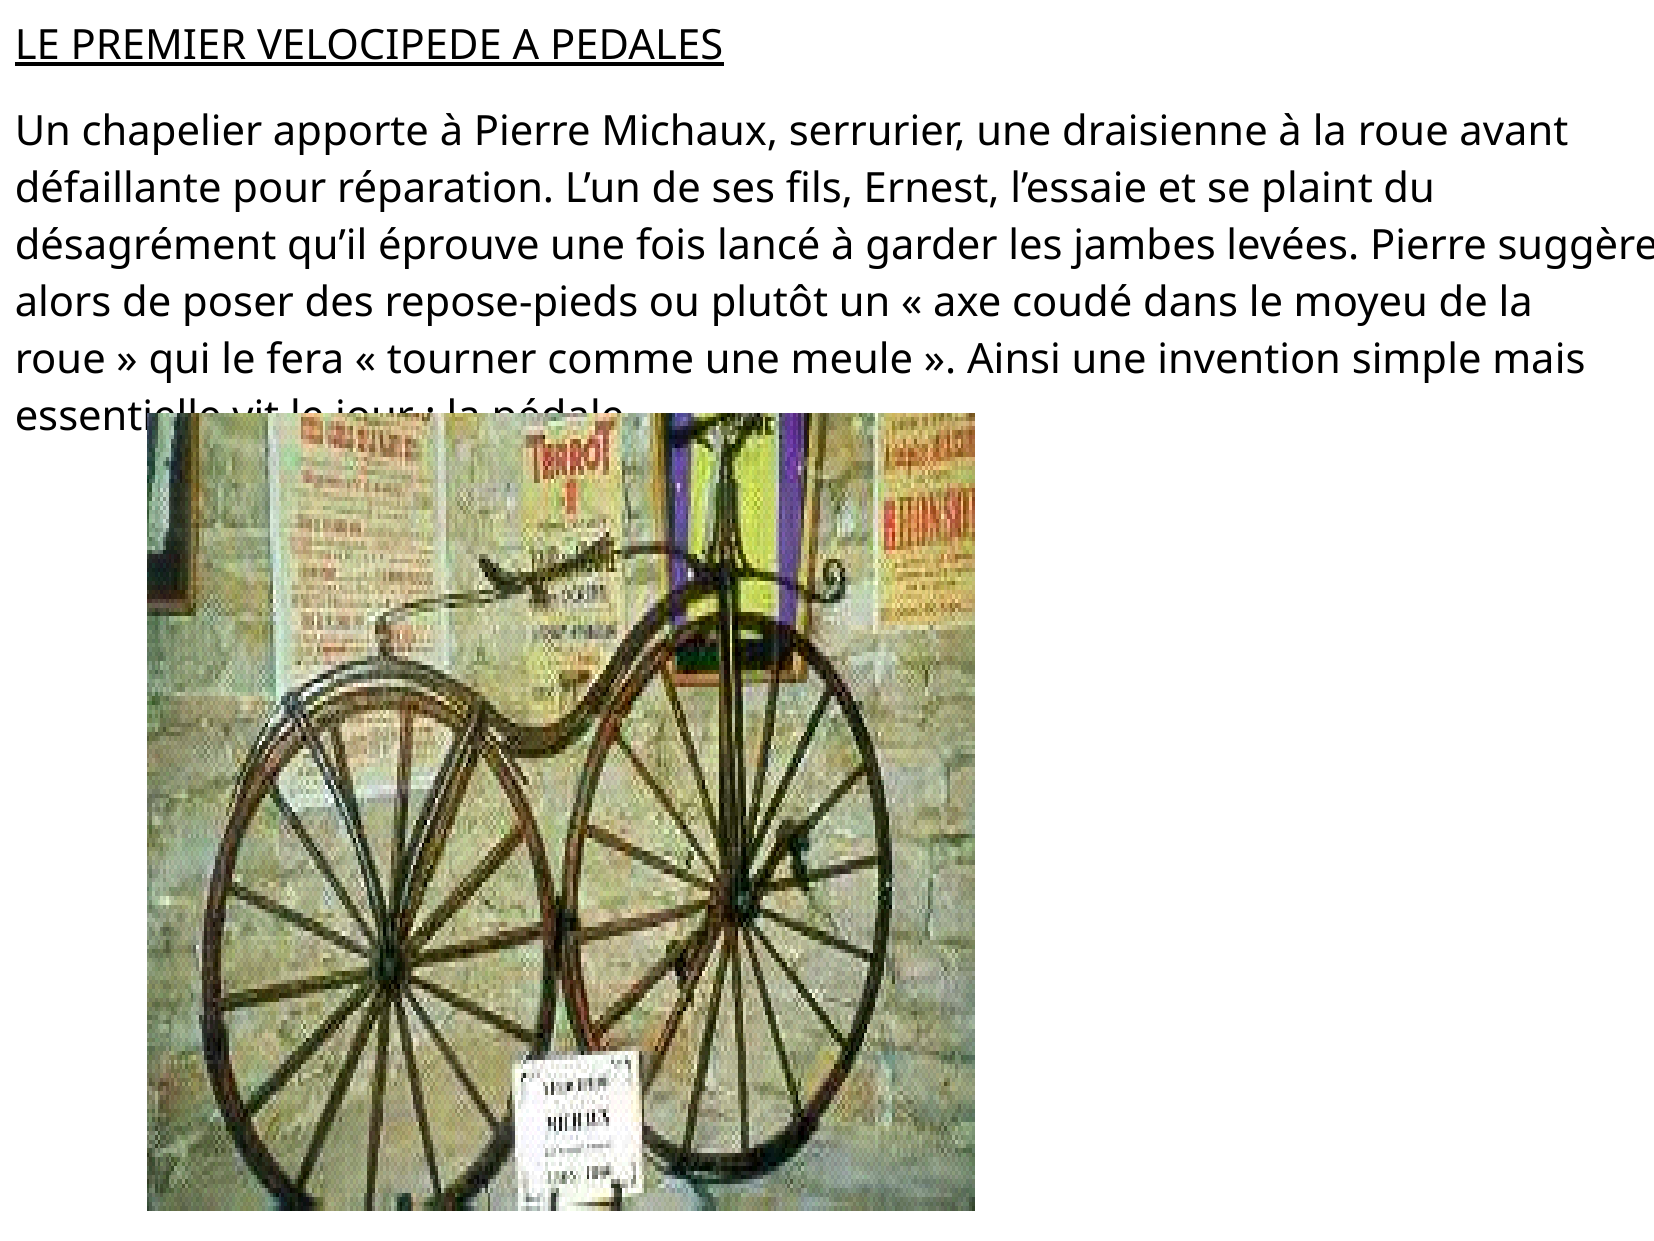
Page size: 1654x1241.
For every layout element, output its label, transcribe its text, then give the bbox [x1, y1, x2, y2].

picture [147, 413, 975, 1211]
text_box LE PREMIER VELOCIPEDE A PEDALES Un chapelier apporte à Pierre Michaux, serrurier, une draisienne à la roue avant défaillante pour réparation. L’un de ses fils, Ernest, l’essaie et se plaint du désagrément qu’il éprouve une fois lancé à garder les jambes levées. Pierre suggère alors de poser des repose-pieds ou plutôt un « axe coudé dans le moyeu de la roue » qui le fera « tourner comme une meule ». Ainsi une invention simple mais essentielle vit le jour : la pédale. [0, 7, 1654, 532]
